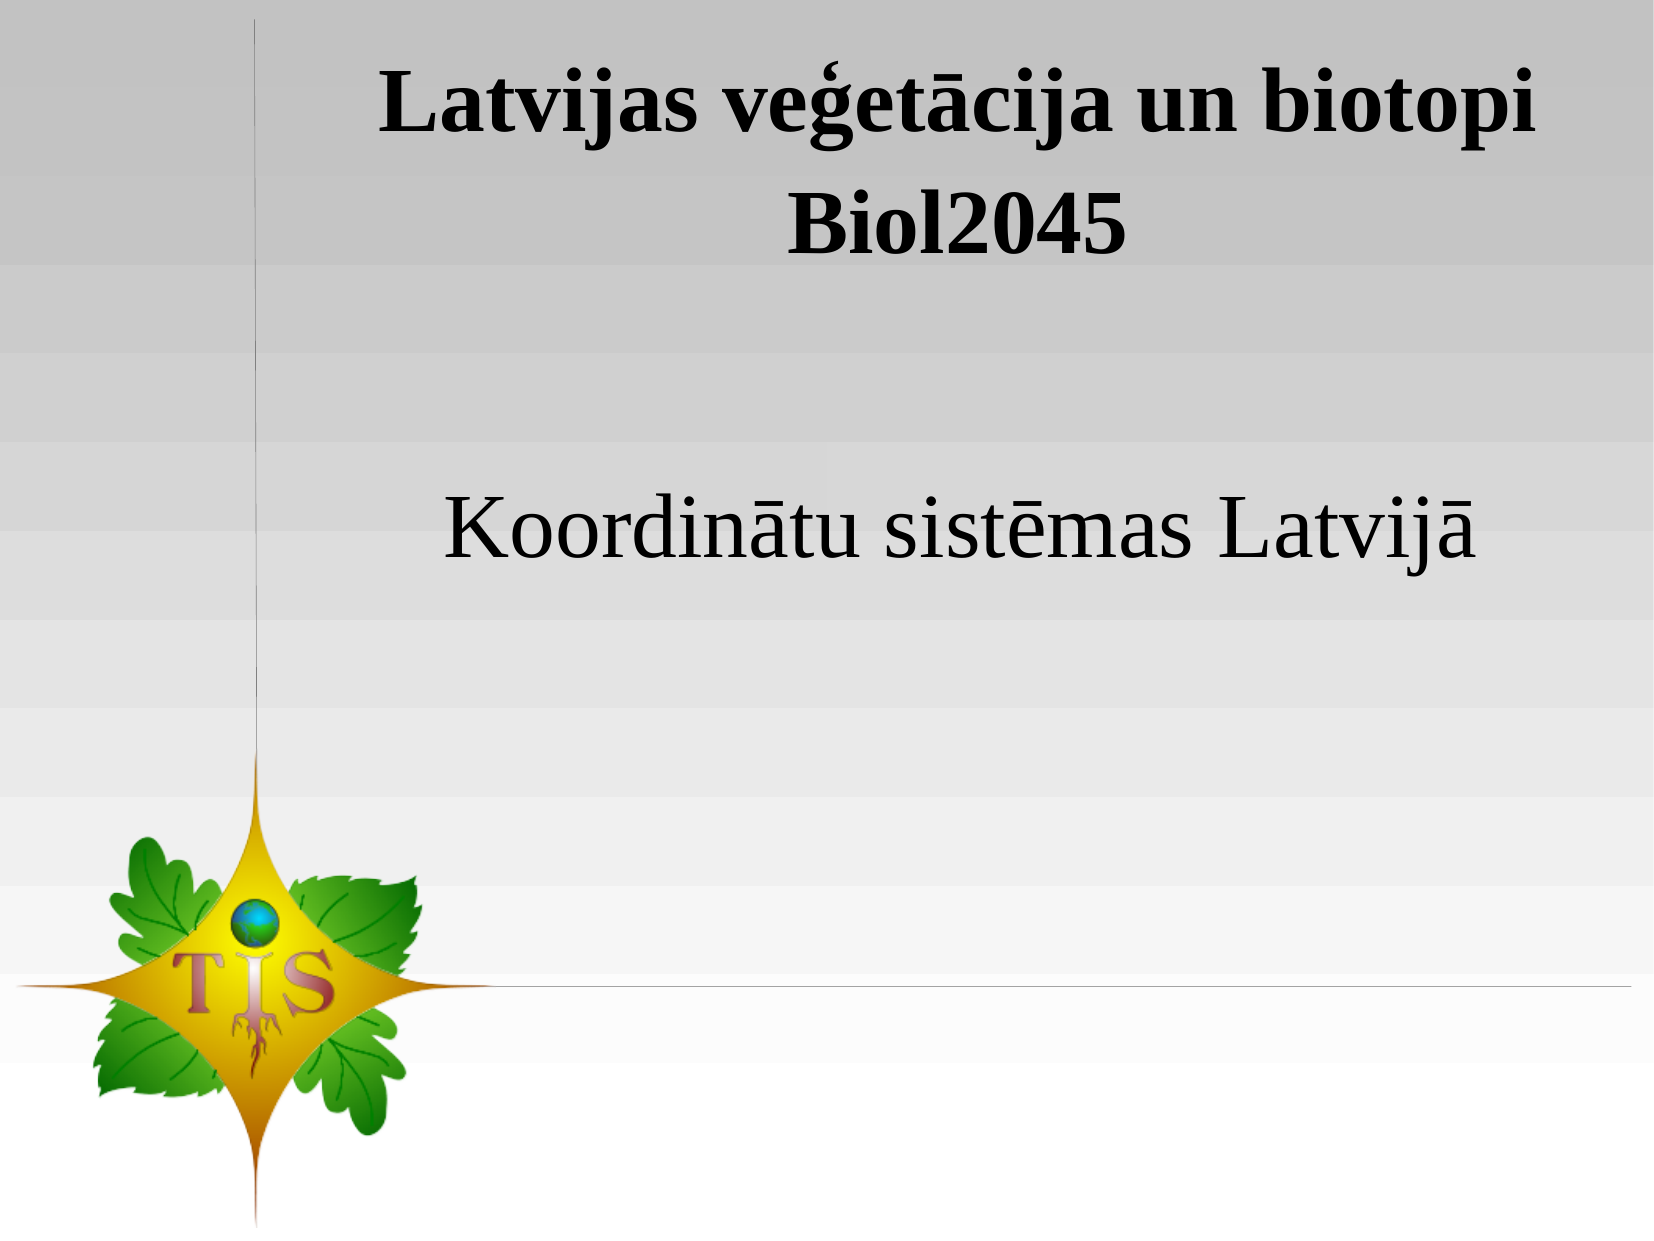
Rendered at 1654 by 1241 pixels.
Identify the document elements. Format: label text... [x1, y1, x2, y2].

picture [0, 0, 1654, 1241]
title Koordinātu sistēmas Latvijā [327, 413, 1595, 621]
